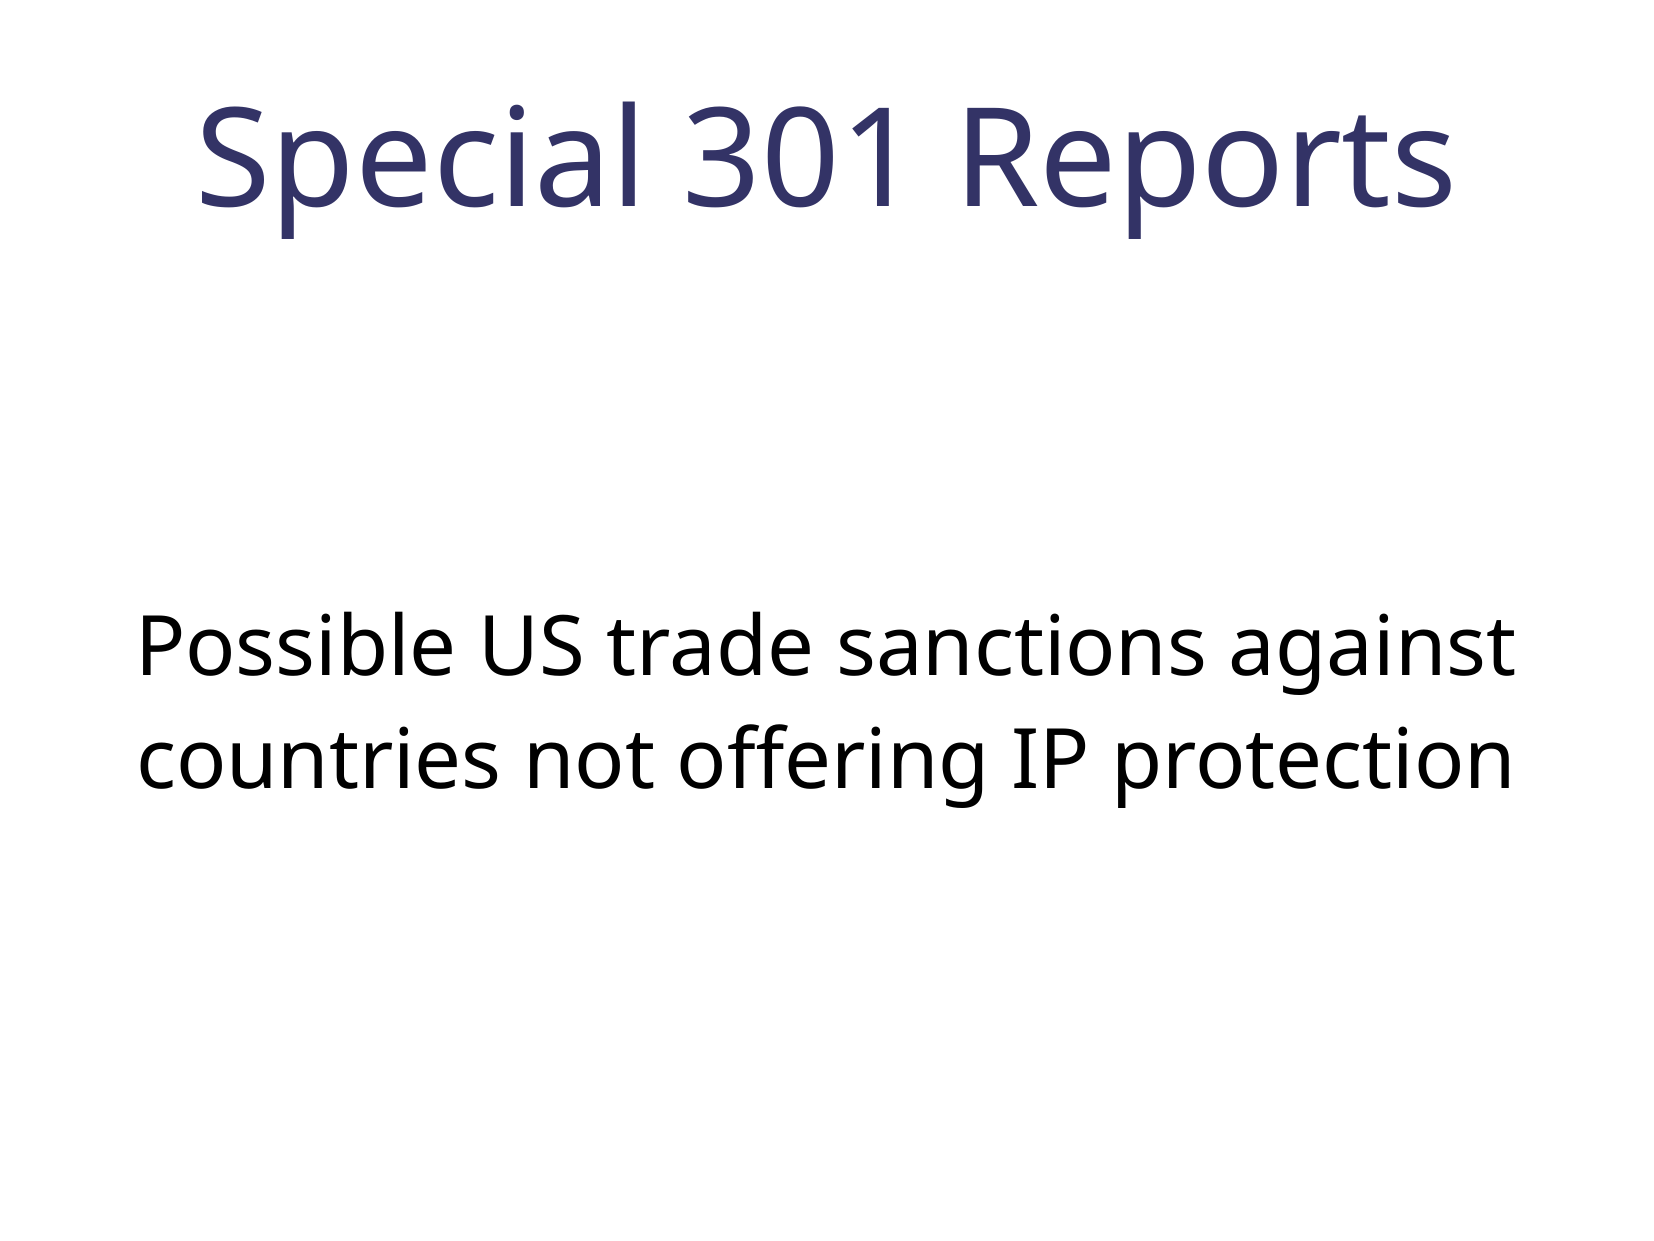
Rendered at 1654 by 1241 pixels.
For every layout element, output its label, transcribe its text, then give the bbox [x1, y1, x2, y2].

title Special 301 Reports [82, 56, 1571, 250]
subtitle Possible US trade sanctions against countries not offering IP protection [82, 297, 1571, 1102]
